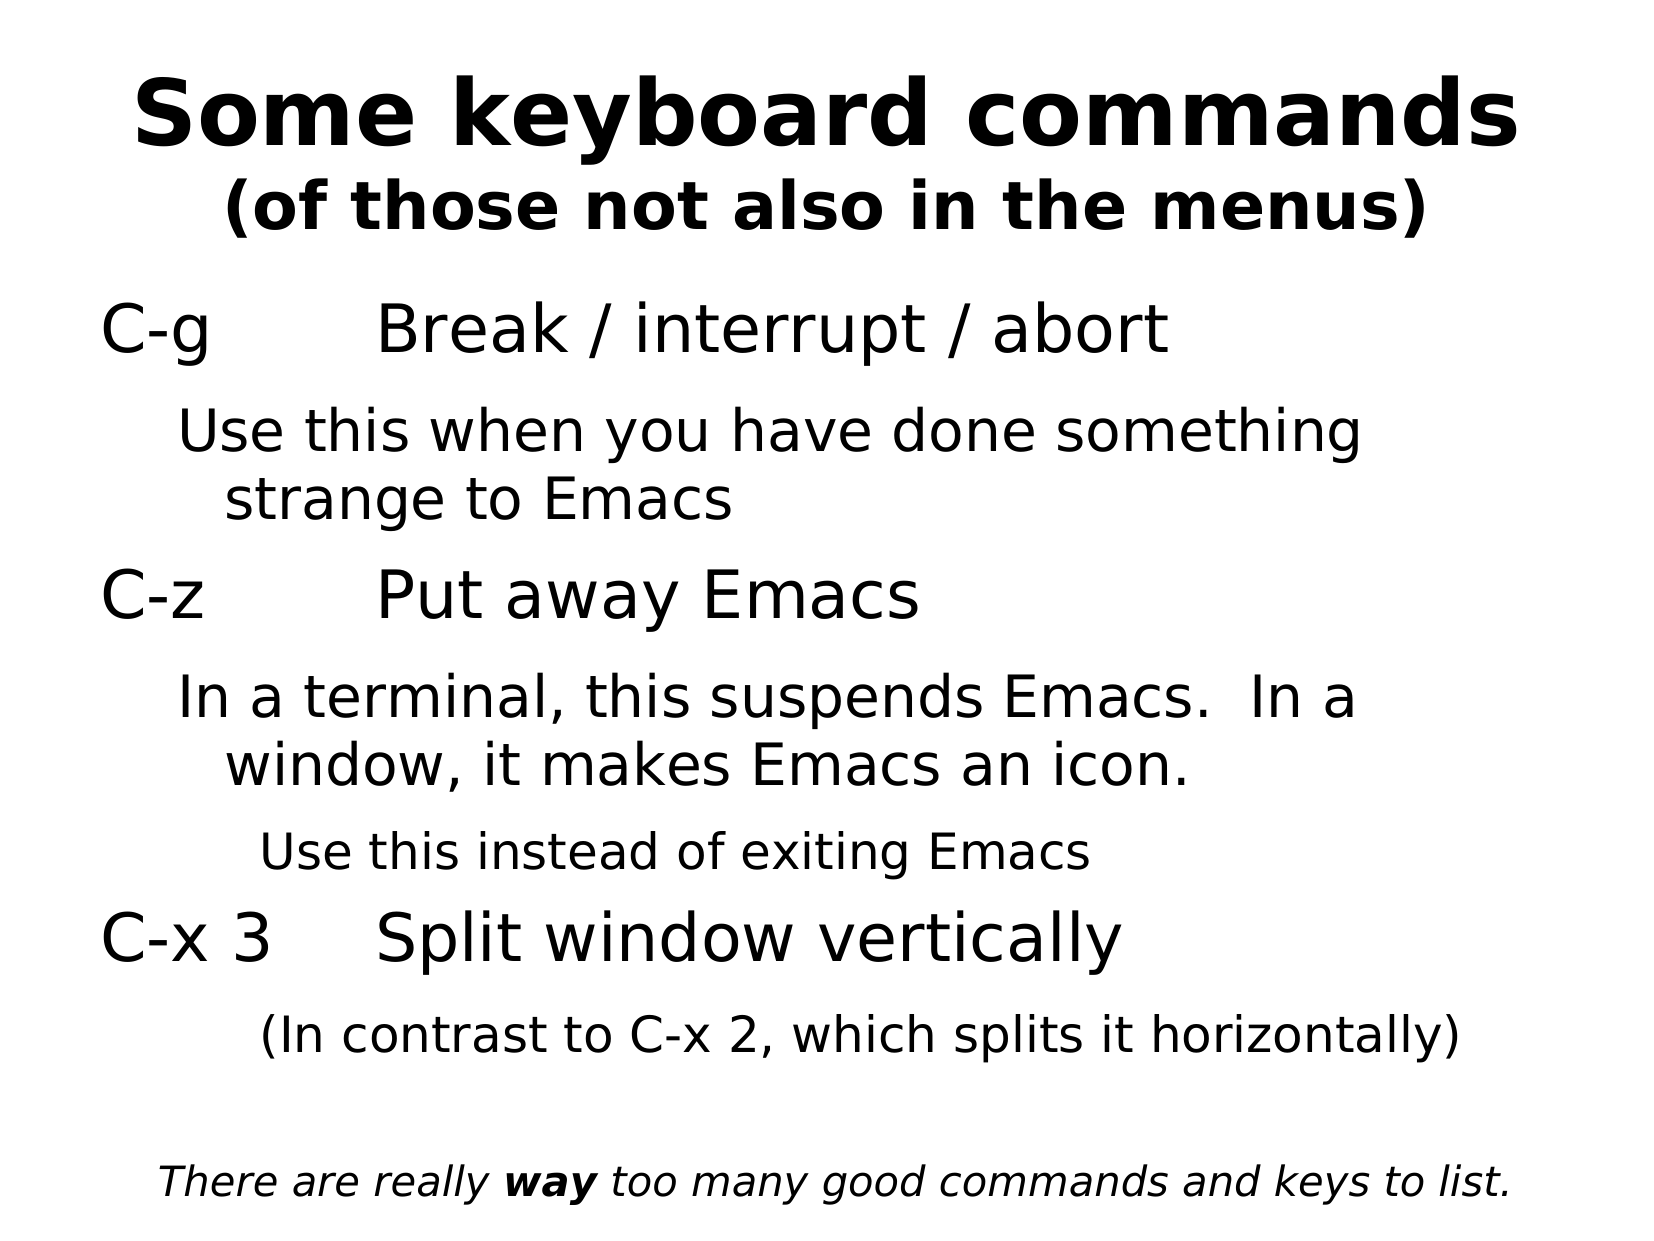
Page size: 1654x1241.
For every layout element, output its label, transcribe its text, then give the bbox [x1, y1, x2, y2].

title Some keyboard commands (of those not also in the menus) [82, 49, 1571, 257]
list C-g Break / interrupt / abort Use this when you have done something strange to Emacs C-z Put away Emacs In a terminal, this suspends Emacs. In a window, it makes Emacs an icon. Use this instead of exiting Emacs C-x 3 Split window vertically (In contrast to C-x 2, which splits it horizontally) There are really way too many good commands and keys to list. [82, 290, 1571, 1207]
